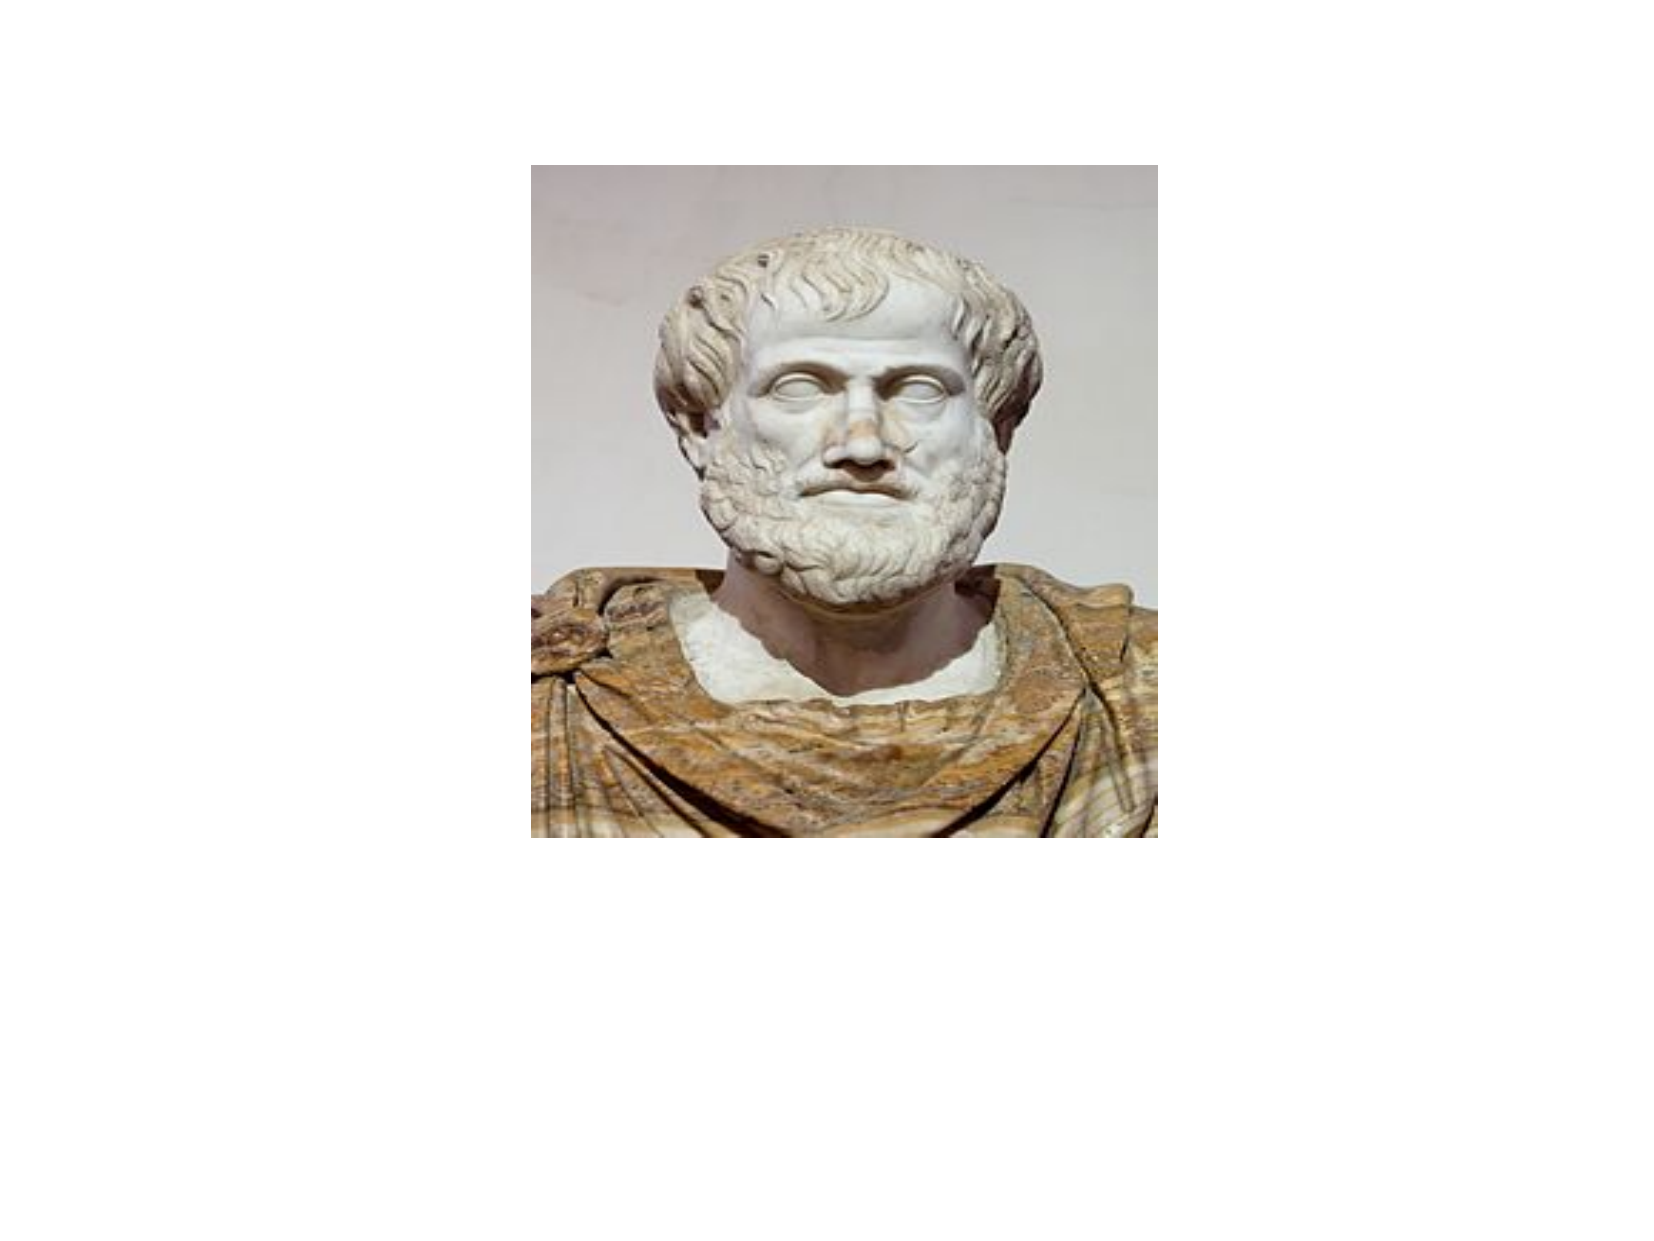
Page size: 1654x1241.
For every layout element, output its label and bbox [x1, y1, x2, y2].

picture [531, 165, 1158, 838]
